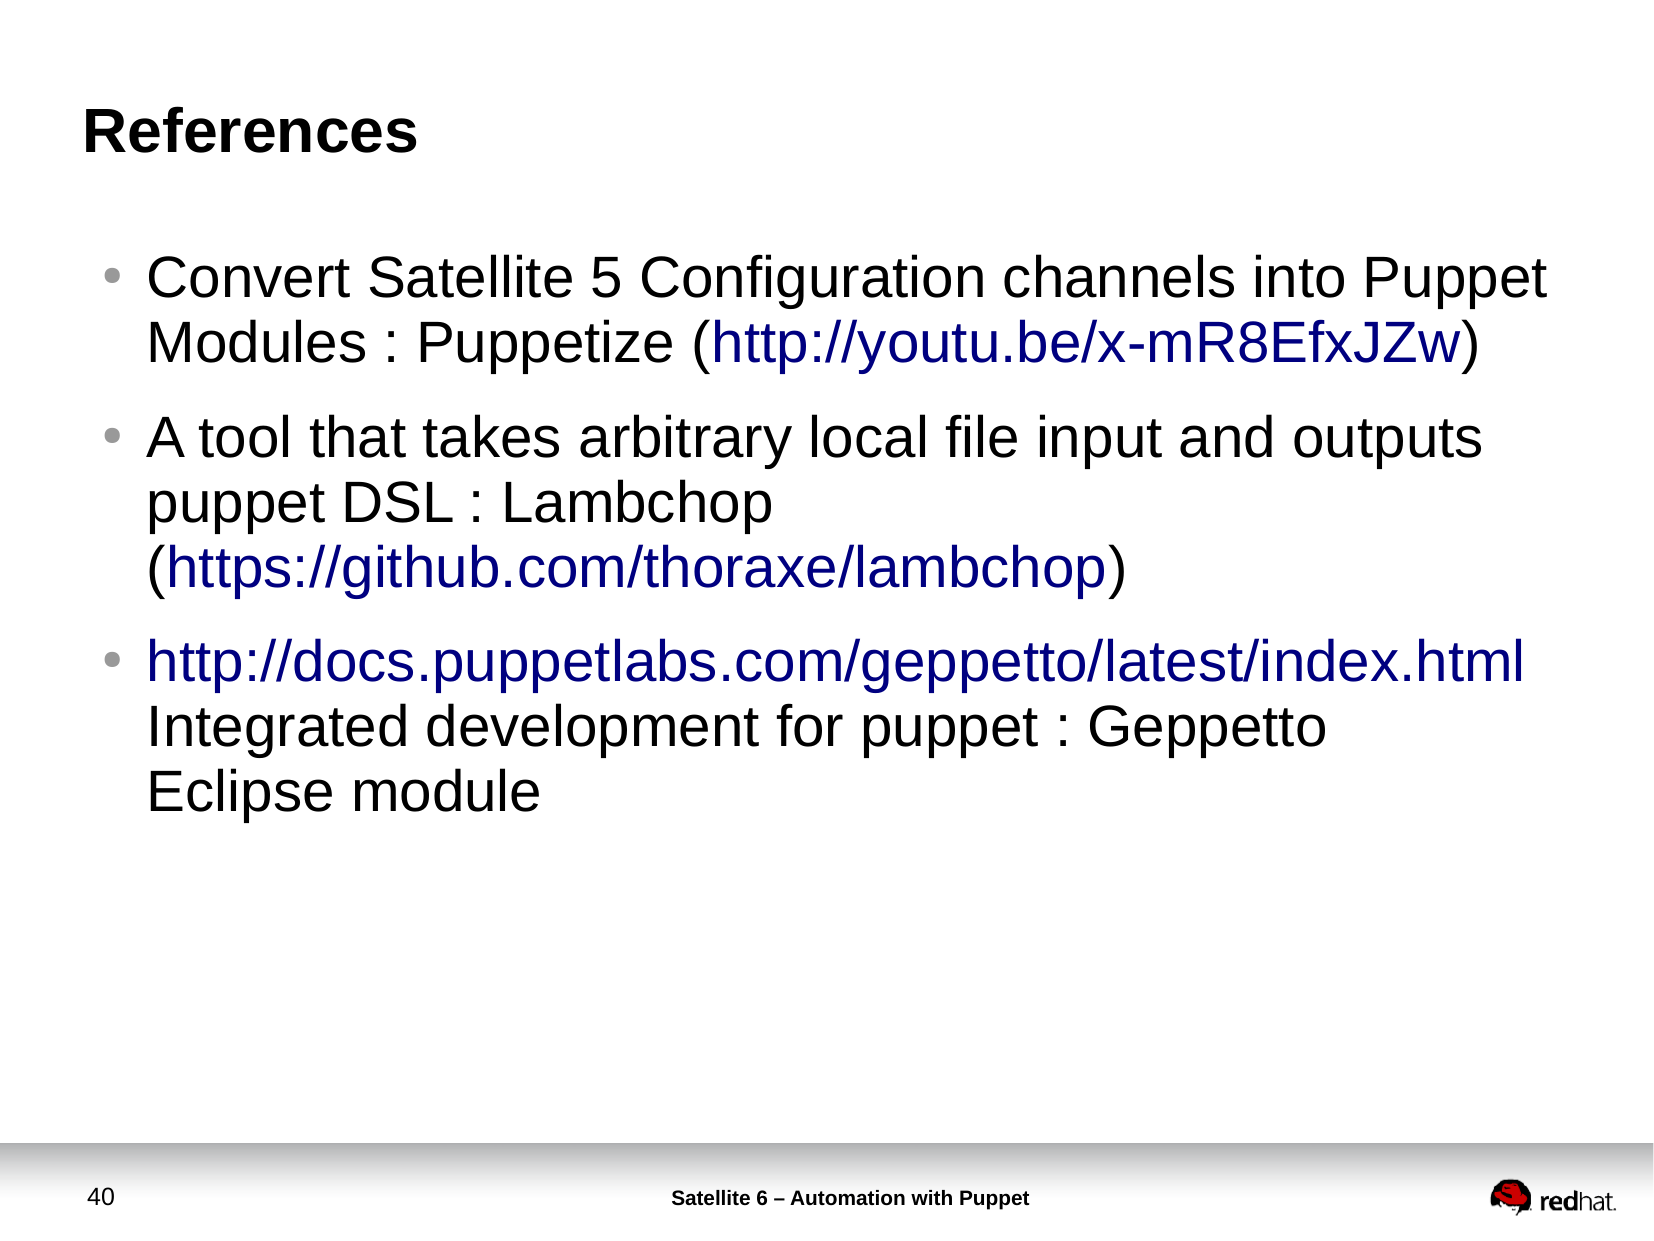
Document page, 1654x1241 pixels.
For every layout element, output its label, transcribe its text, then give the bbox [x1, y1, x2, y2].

title References [82, 37, 1571, 226]
picture [0, 1143, 1654, 1241]
list Convert Satellite 5 Configuration channels into Puppet Modules : Puppetize (http://youtu.be/x-mR8EfxJZw) A tool that takes arbitrary local file input and outputs puppet DSL : Lambchop (https://github.com/thoraxe/lambchop) http://docs.puppetlabs.com/geppetto/latest/index.html Integrated development for puppet : Geppetto Eclipse module [86, 244, 1576, 1039]
